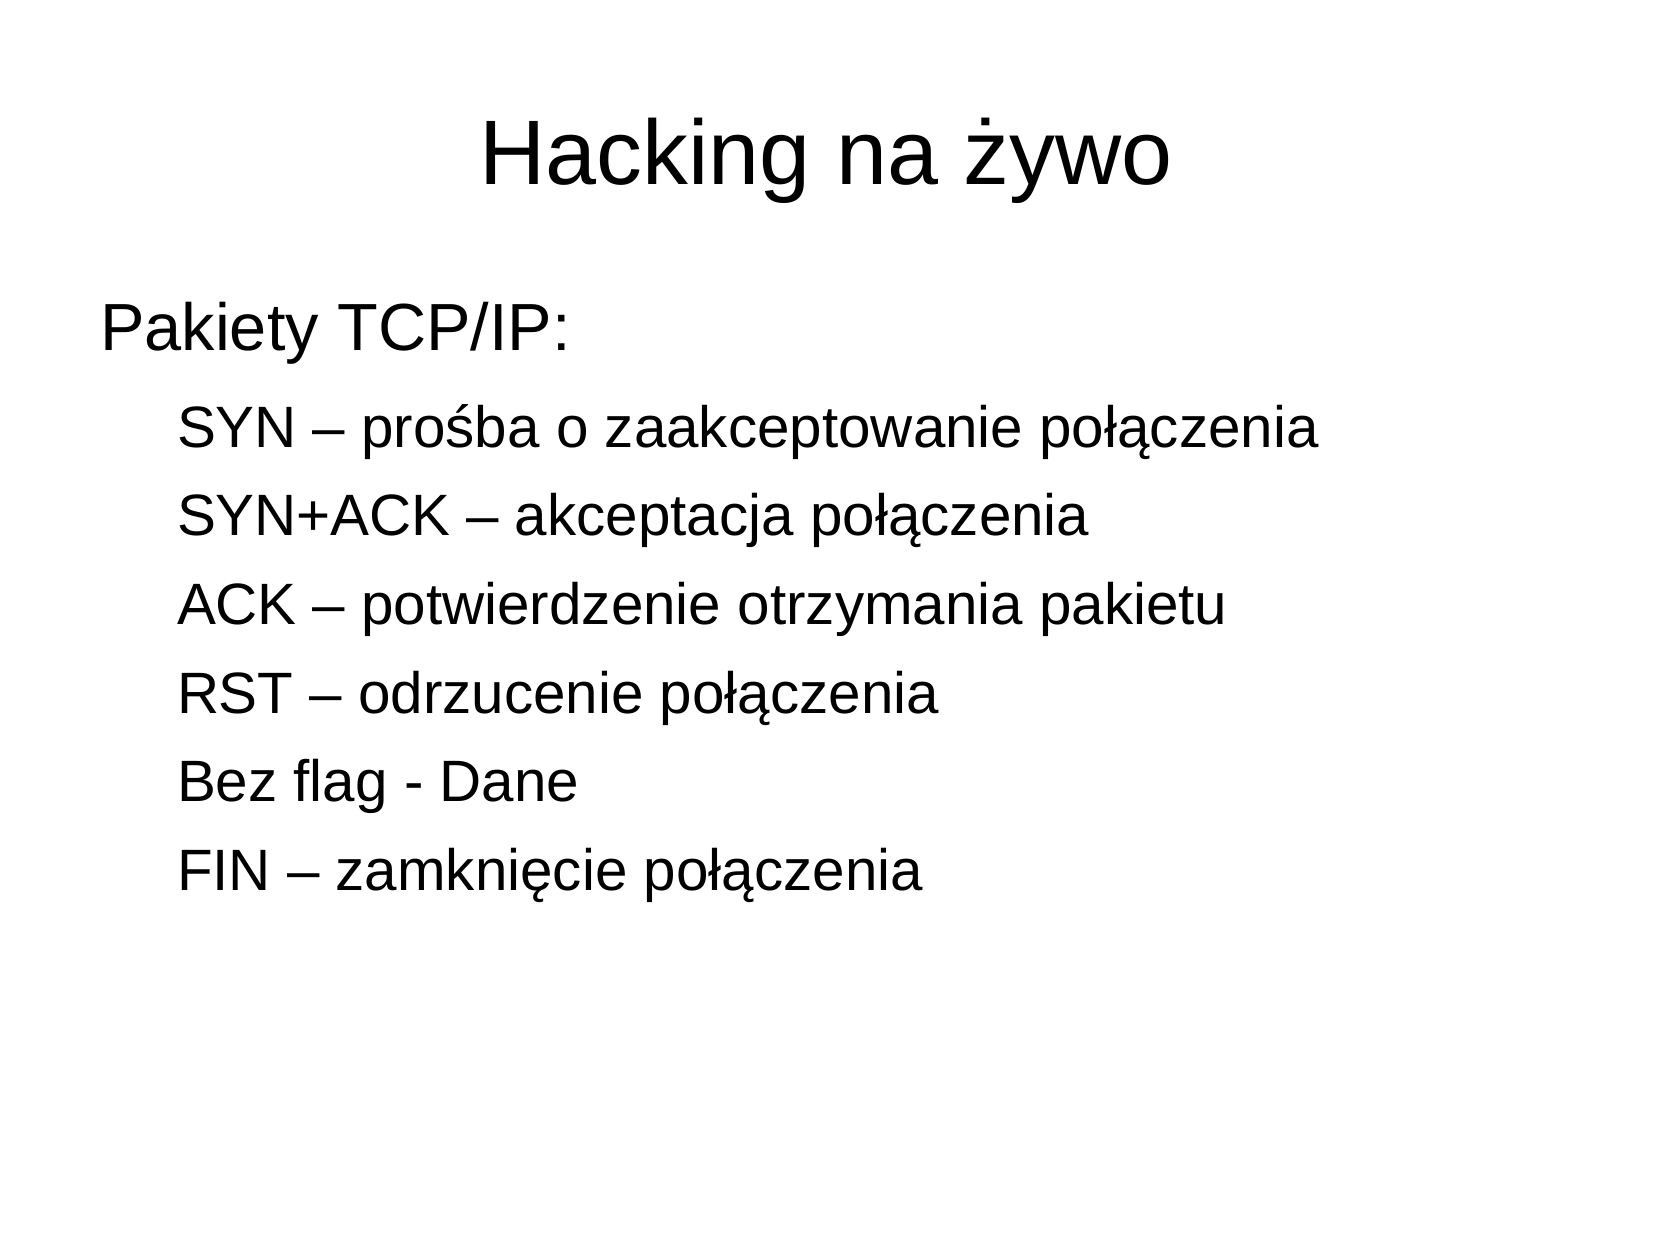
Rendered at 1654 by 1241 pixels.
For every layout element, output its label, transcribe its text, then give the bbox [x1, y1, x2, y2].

list Pakiety TCP/IP: SYN – prośba o zaakceptowanie połączenia SYN+ACK – akceptacja połączenia ACK – potwierdzenie otrzymania pakietu RST – odrzucenie połączenia Bez flag - Dane FIN – zamknięcie połączenia [82, 290, 1571, 1094]
title Hacking na żywo [82, 56, 1571, 250]
